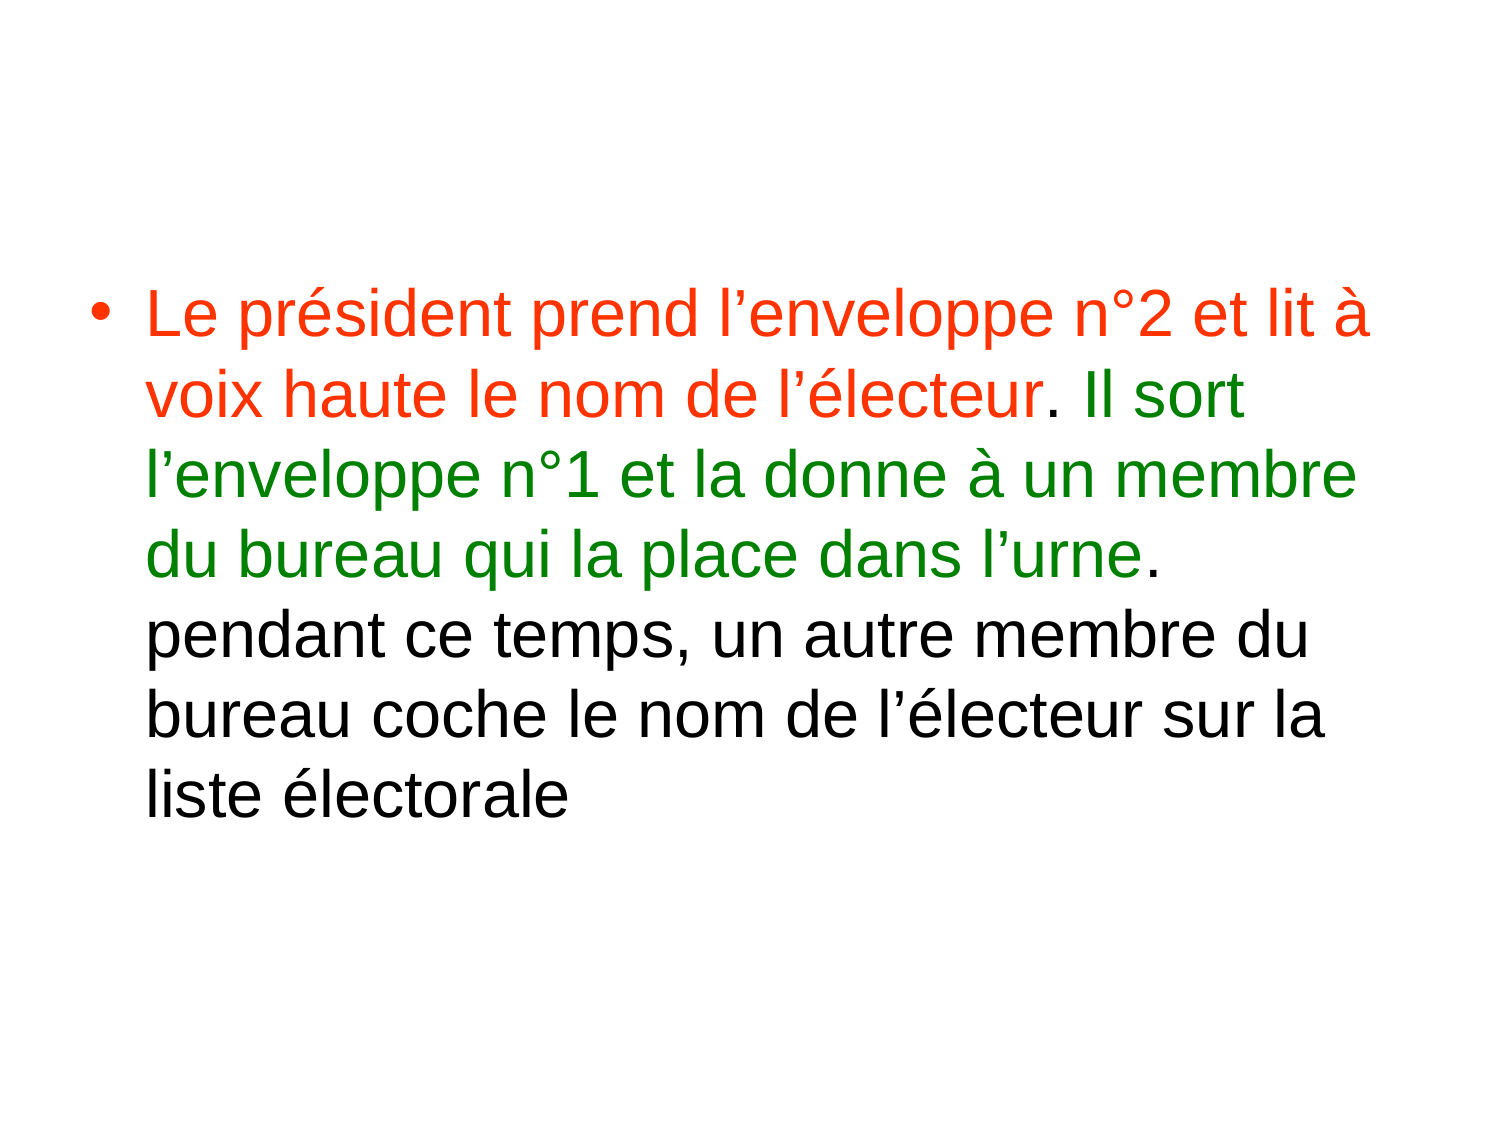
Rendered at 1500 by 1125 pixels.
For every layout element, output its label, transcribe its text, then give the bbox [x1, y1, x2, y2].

list Le président prend l’enveloppe n°2 et lit à voix haute le nom de l’électeur. Il sort l’enveloppe n°1 et la donne à un membre du bureau qui la place dans l’urne. pendant ce temps, un autre membre du bureau coche le nom de l’électeur sur la liste électorale [75, 262, 1426, 1005]
